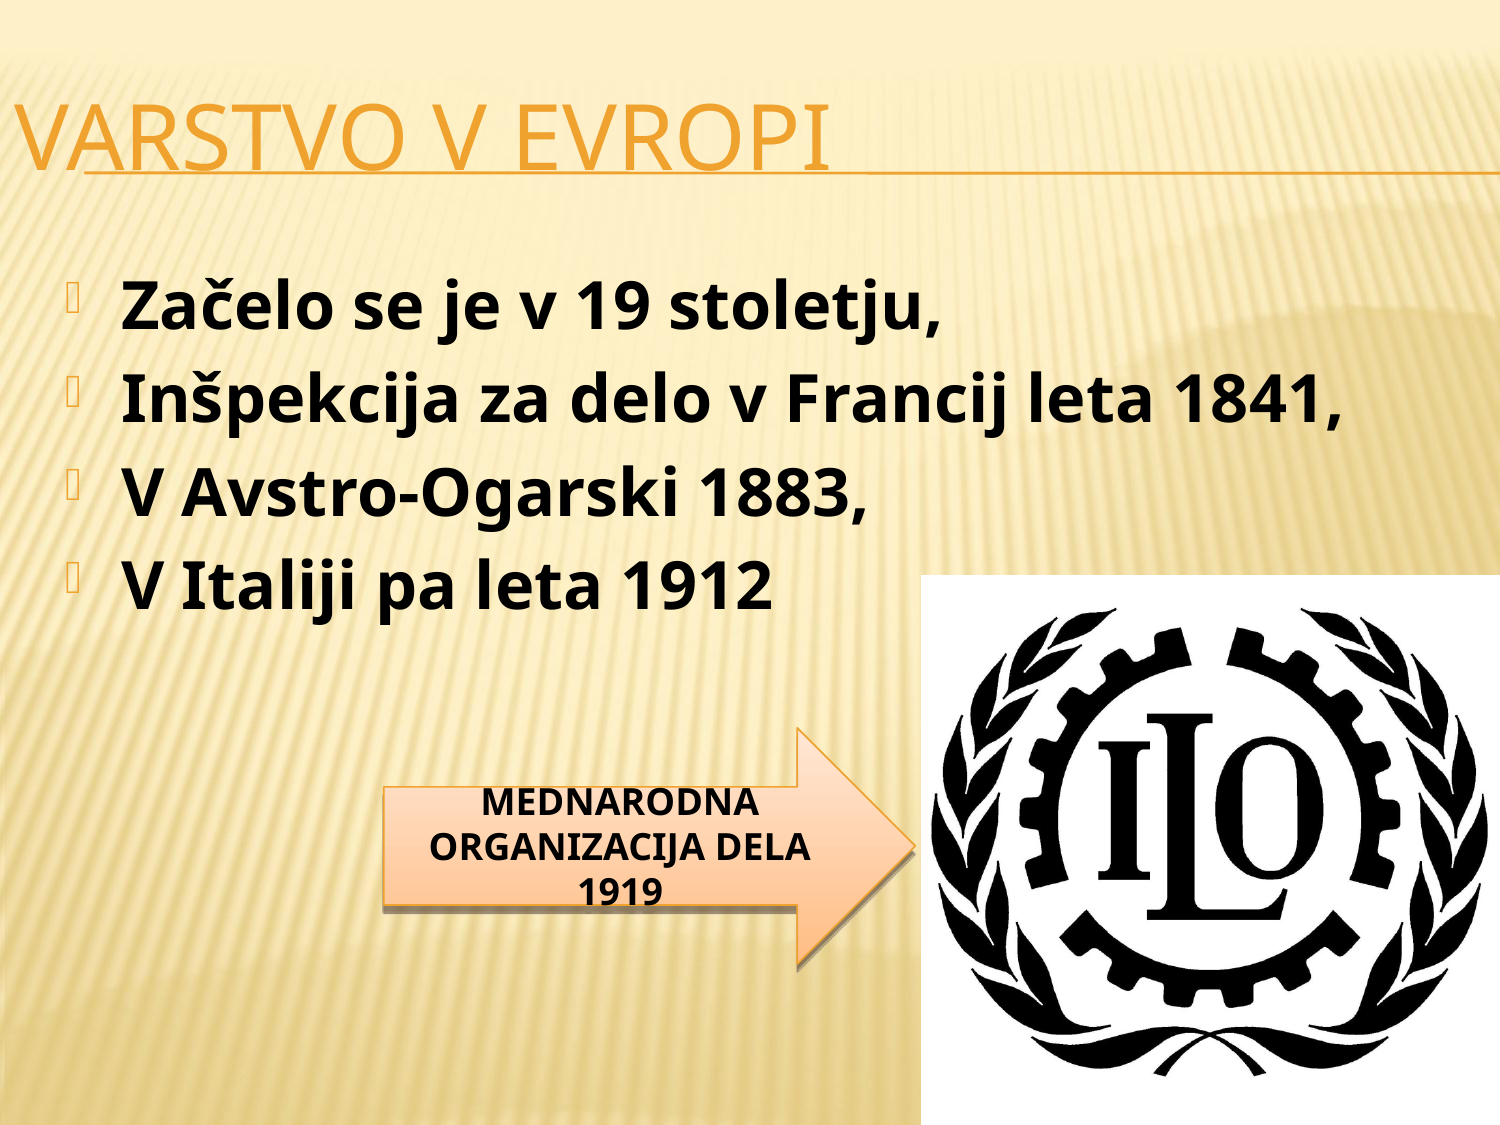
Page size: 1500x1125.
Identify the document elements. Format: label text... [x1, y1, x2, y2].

picture [0, 175, 1500, 1125]
list Začelo se je v 19 stoletju, Inšpekcija za delo v Francij leta 1841, V Avstro-Ogarski 1883, V Italiji pa leta 1912 [50, 254, 1475, 998]
picture [0, 0, 1500, 171]
title VARSTVO V EVROPI [0, 54, 1475, 213]
text_box MEDNARODNA ORGANIZACIJA DELA 1919 [383, 727, 916, 965]
